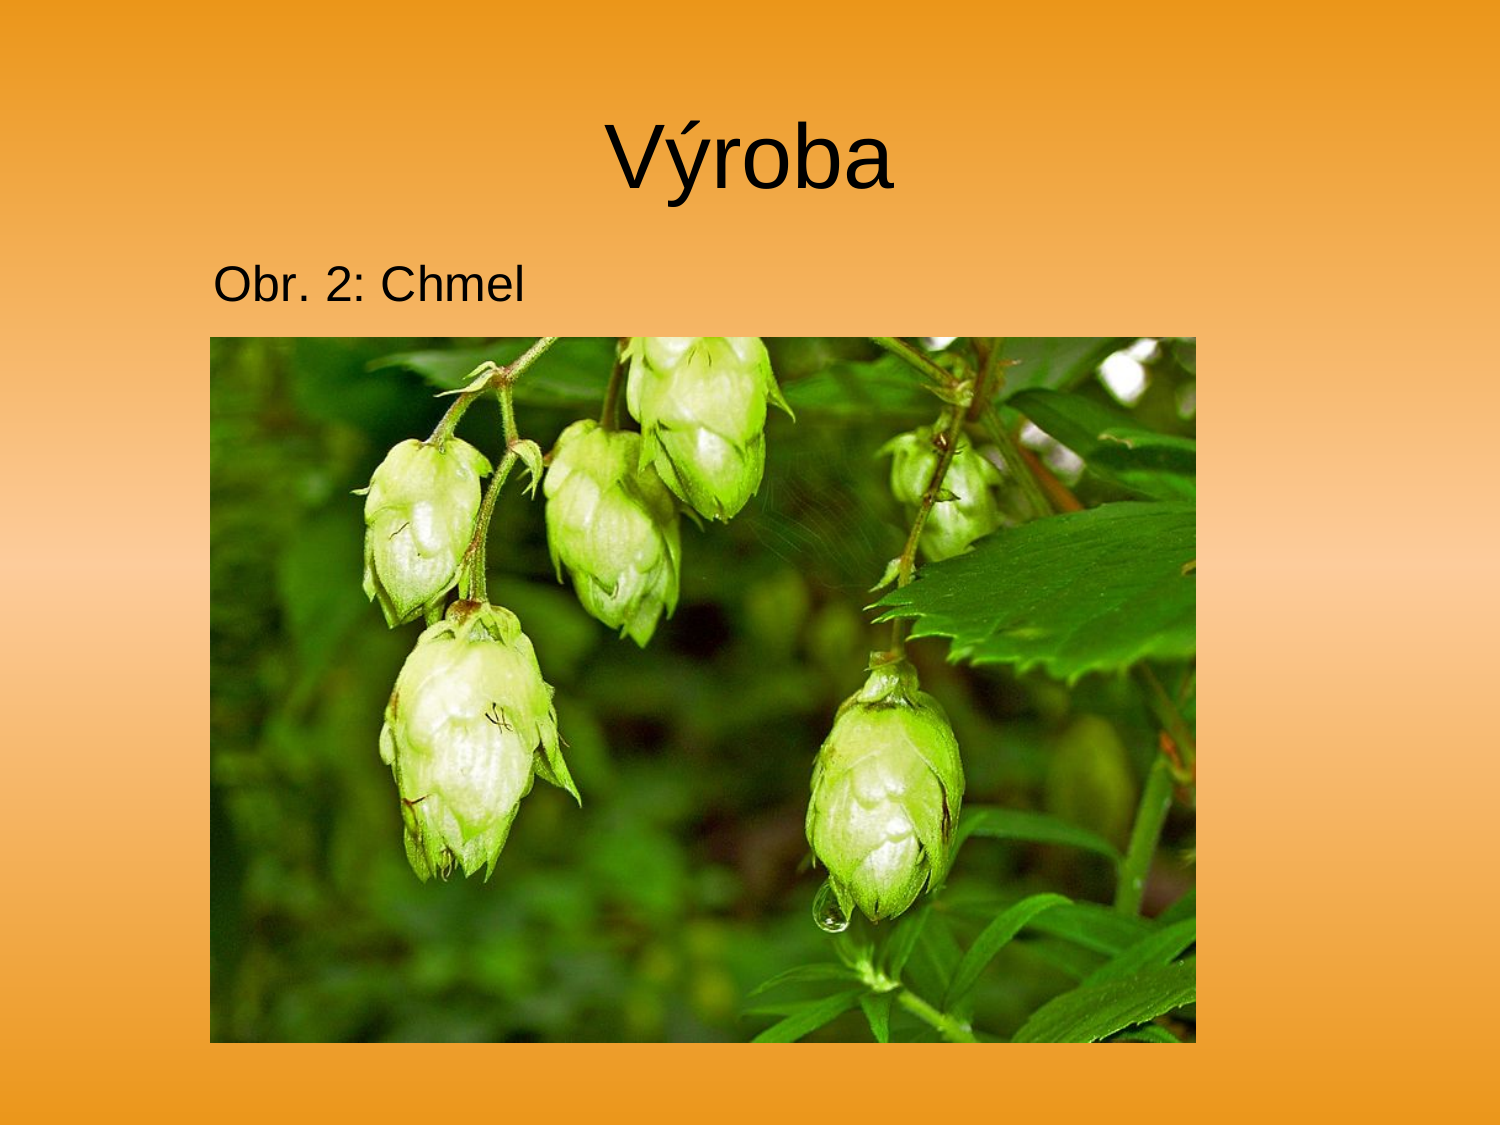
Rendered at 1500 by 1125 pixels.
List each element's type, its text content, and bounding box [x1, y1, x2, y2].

picture [210, 337, 1196, 1043]
title Výroba [112, 88, 1388, 214]
text_box Obr. 2: Chmel [199, 243, 621, 319]
